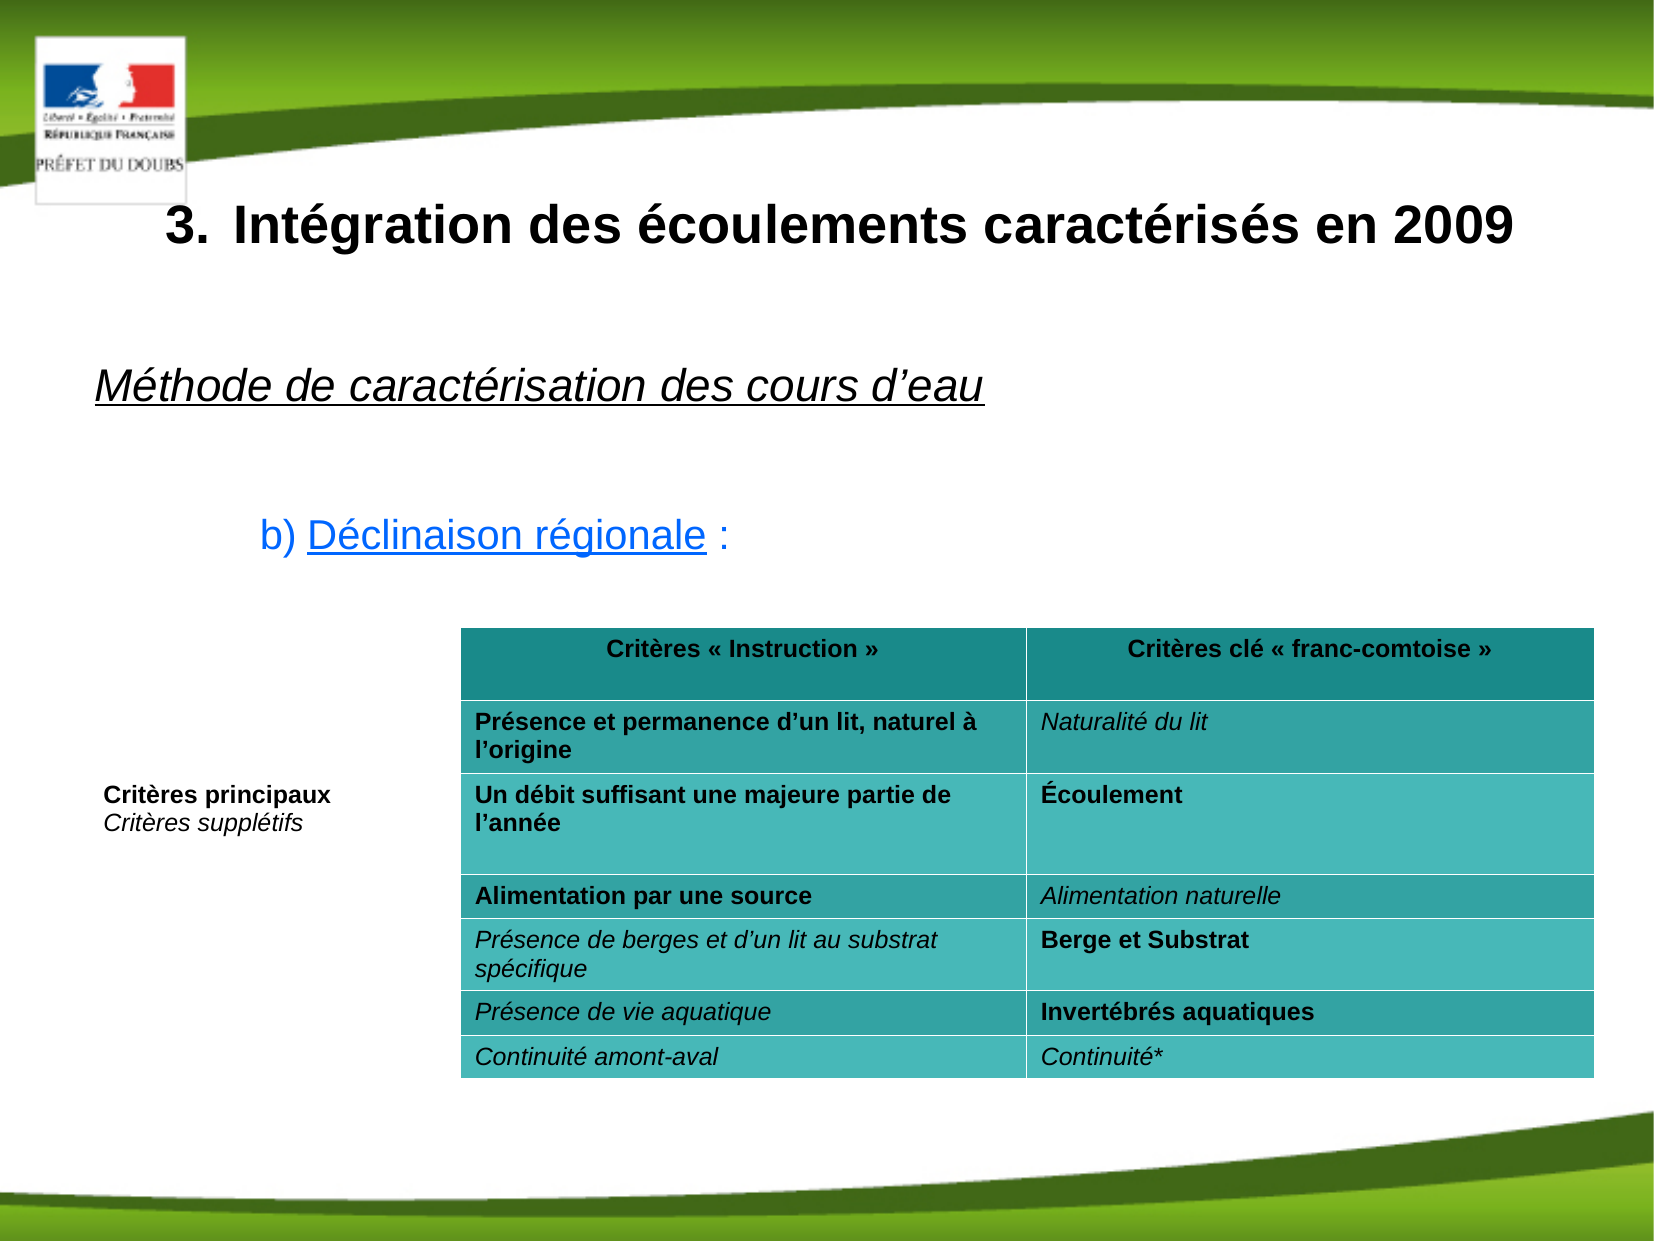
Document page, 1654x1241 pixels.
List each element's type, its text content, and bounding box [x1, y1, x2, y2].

table_cell Critères principaux Critères supplétifs [89, 774, 460, 874]
table_cell Écoulement [1027, 774, 1594, 874]
table_cell [89, 701, 460, 773]
table_cell Un débit suffisant une majeure partie de l’année [461, 774, 1026, 874]
table_cell [89, 1036, 460, 1078]
table_cell Continuité amont-aval [461, 1036, 1026, 1078]
table_cell Présence de berges et d’un lit au substrat spécifique [461, 919, 1026, 990]
table_cell Naturalité du lit [1027, 701, 1594, 773]
table_header Critères clé « franc-comtoise » [1027, 628, 1594, 700]
table_cell Présence de vie aquatique [461, 991, 1026, 1035]
list Intégration des écoulements caractérisés en 2009 Méthode de caractérisation des cours d’eau Déclinaison régionale : [76, 194, 1565, 1152]
table_cell Alimentation naturelle [1027, 875, 1594, 918]
picture [0, 0, 1654, 1241]
table_cell [89, 919, 460, 990]
table_cell Alimentation par une source [461, 875, 1026, 918]
table_cell Présence et permanence d’un lit, naturel à l’origine [461, 701, 1026, 773]
table_header [89, 628, 460, 700]
table_cell Berge et Substrat [1027, 919, 1594, 990]
table_cell Invertébrés aquatiques [1027, 991, 1594, 1035]
table_cell [89, 991, 460, 1035]
table_cell [89, 875, 460, 918]
table_header Critères « Instruction » [461, 628, 1026, 700]
table_cell Continuité* [1027, 1036, 1594, 1078]
